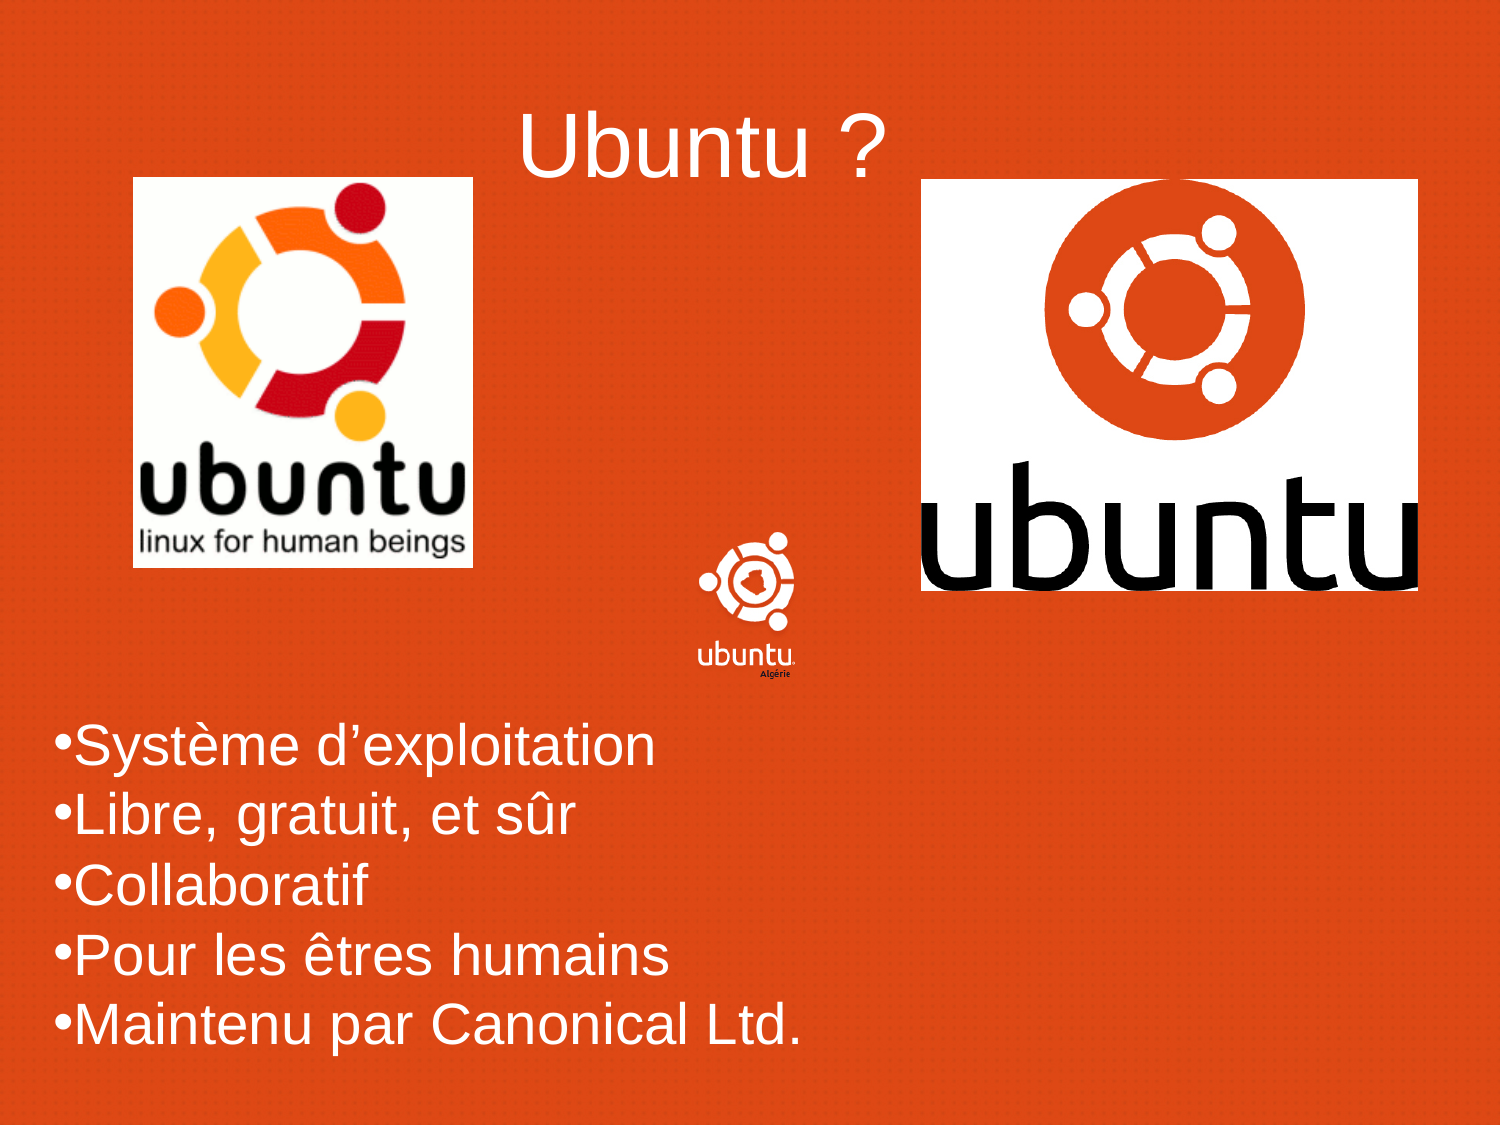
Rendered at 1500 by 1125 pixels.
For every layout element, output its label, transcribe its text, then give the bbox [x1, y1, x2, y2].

text_box Ubuntu ? [501, 78, 987, 204]
picture [0, 0, 1500, 1125]
text_box Système d’exploitation Libre, gratuit, et sûr Collaboratif Pour les êtres humains Maintenu par Canonical Ltd. [38, 698, 820, 1065]
